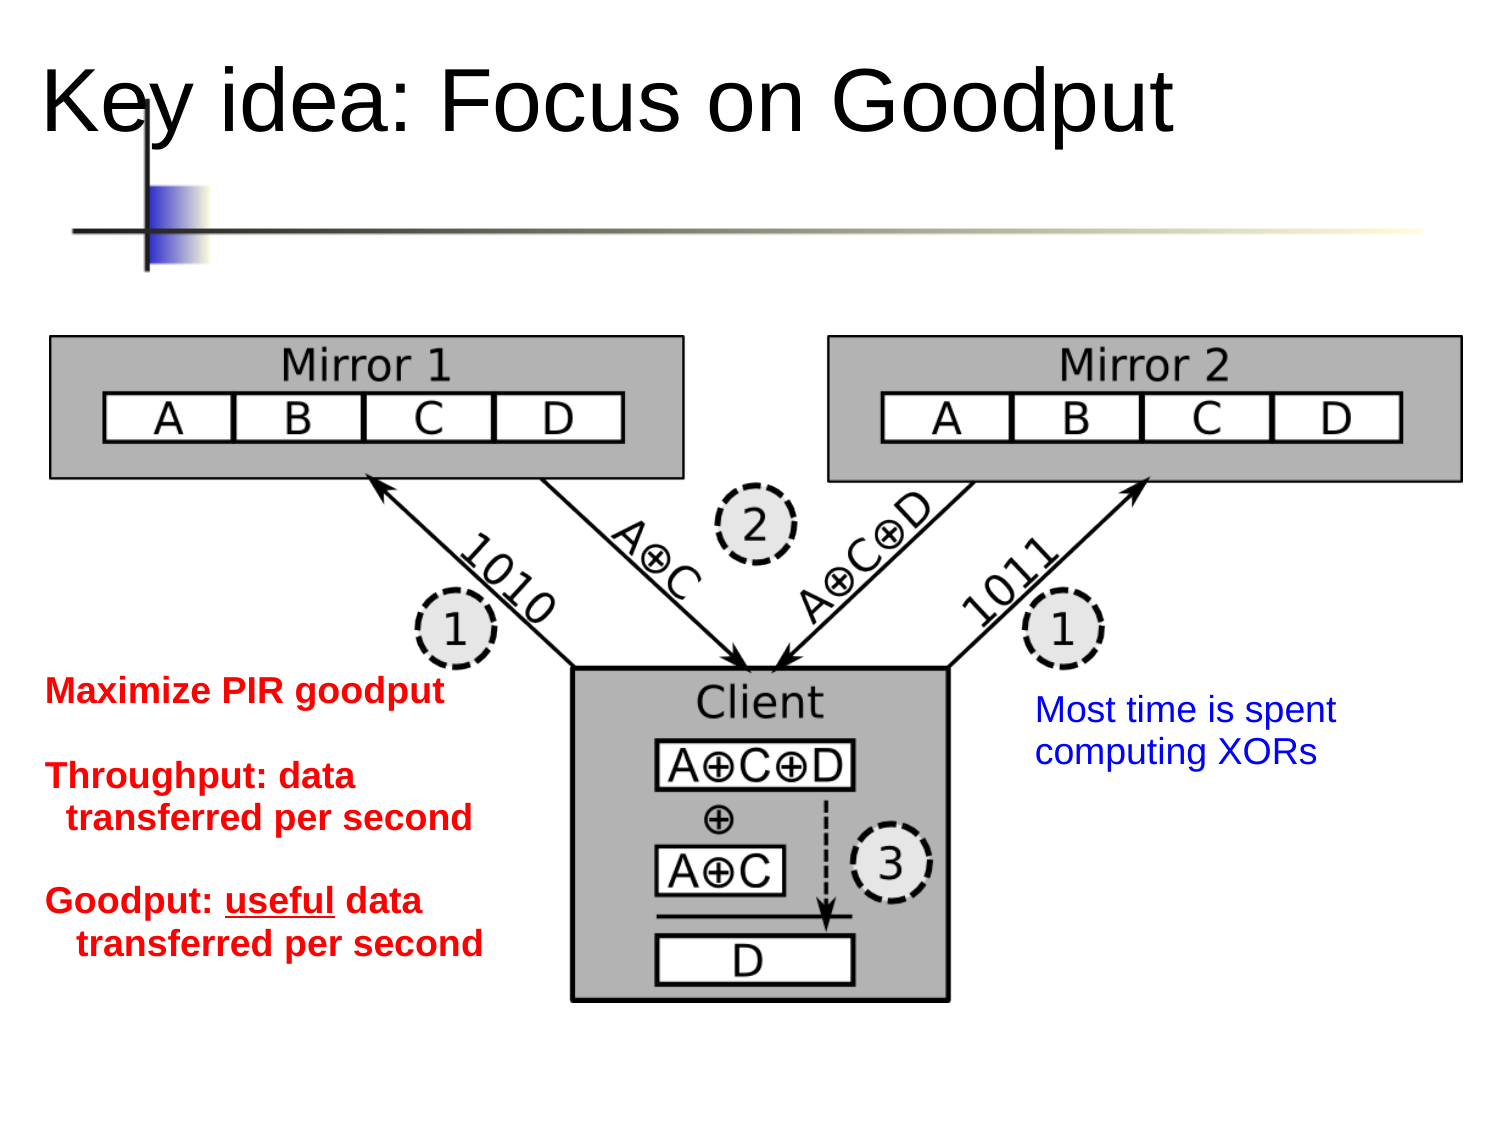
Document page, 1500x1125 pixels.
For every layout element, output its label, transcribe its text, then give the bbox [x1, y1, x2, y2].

picture [0, 0, 1500, 1125]
text_box Maximize PIR goodput Throughput: data transferred per second Goodput: useful data transferred per second [30, 662, 500, 972]
text_box Most time is spent computing XORs [1020, 681, 1500, 781]
title Key idea: Focus on Goodput [40, 50, 1500, 201]
